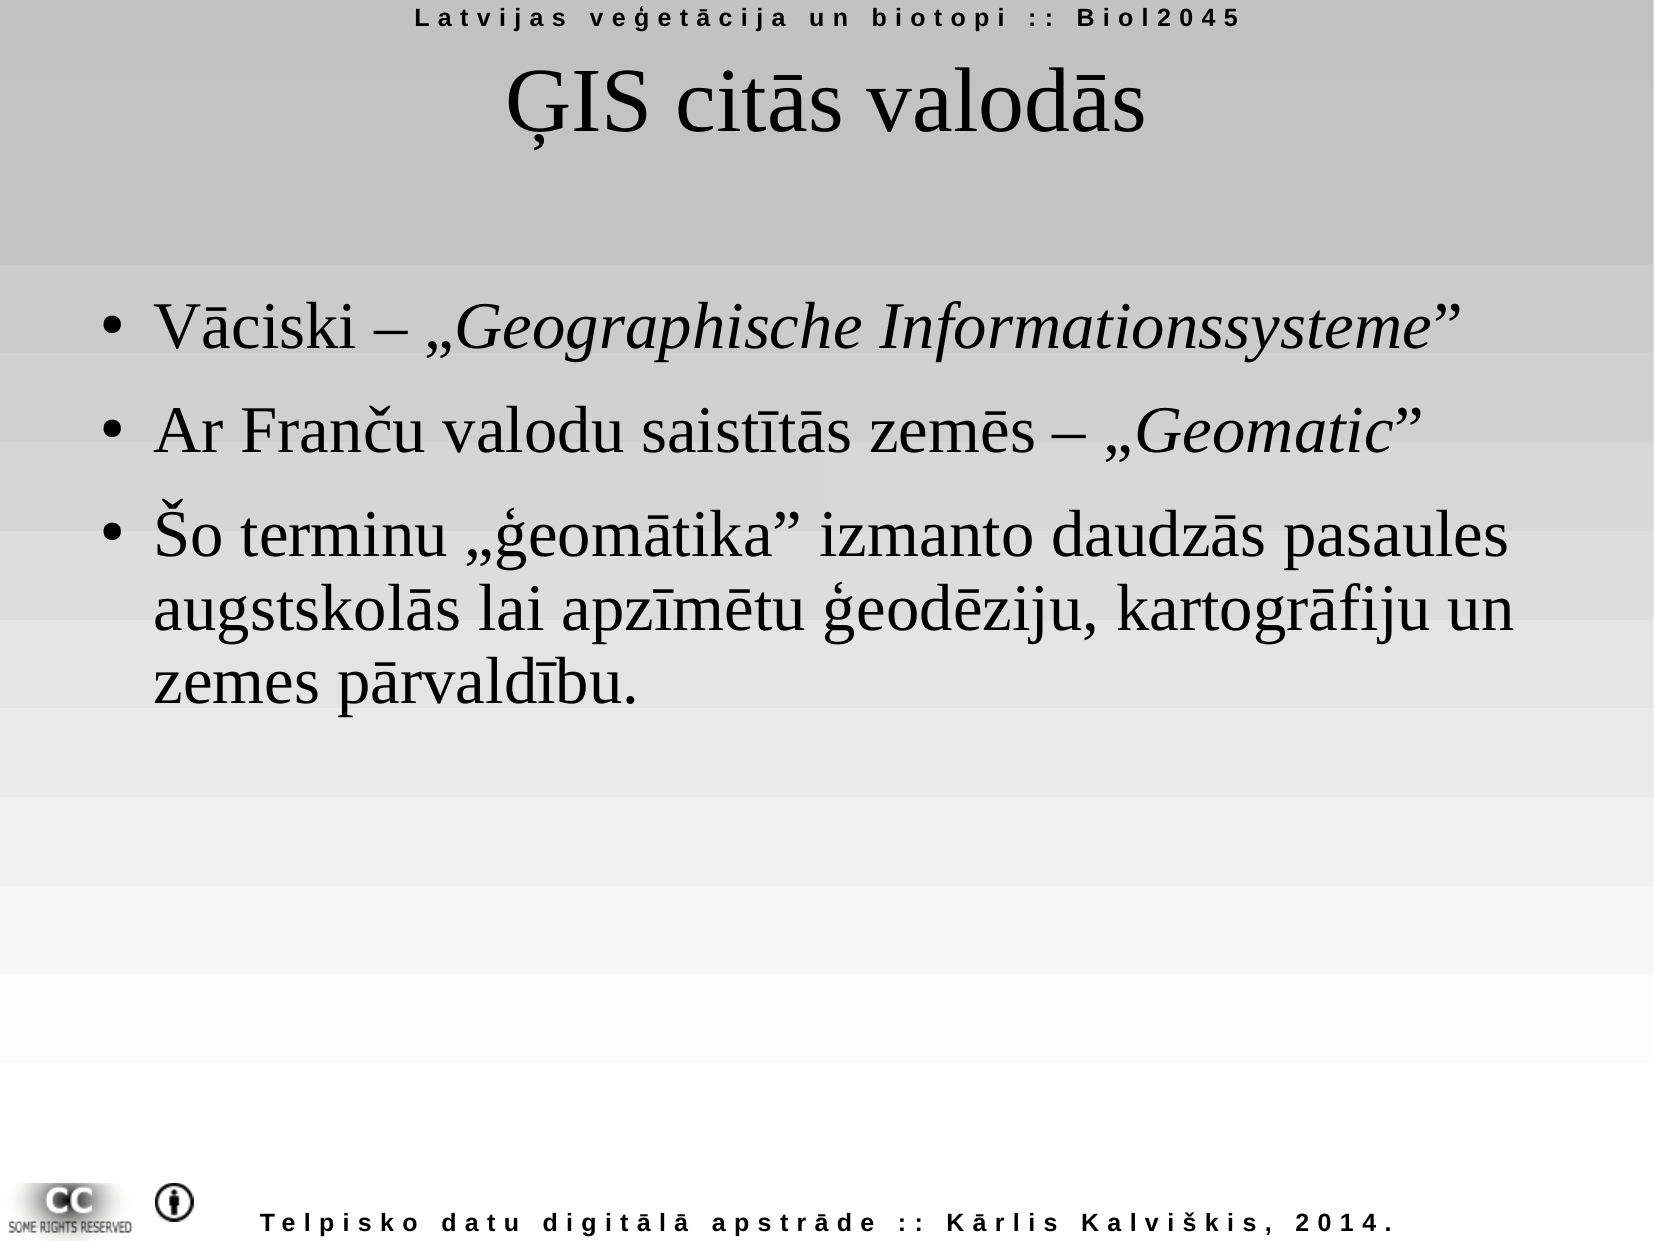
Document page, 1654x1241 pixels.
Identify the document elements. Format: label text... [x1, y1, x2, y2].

title ĢIS citās valodās [29, 49, 1625, 296]
picture [0, 0, 1654, 1241]
list Vāciski – „Geographische Informationssysteme” Ar Franču valodu saistītās zemēs – „Geomatic” Šo terminu „ģeomātika” izmanto daudzās pasaules augstskolās lai apzīmētu ģeodēziju, kartogrāfiju un zemes pārvaldību. [82, 289, 1571, 1113]
